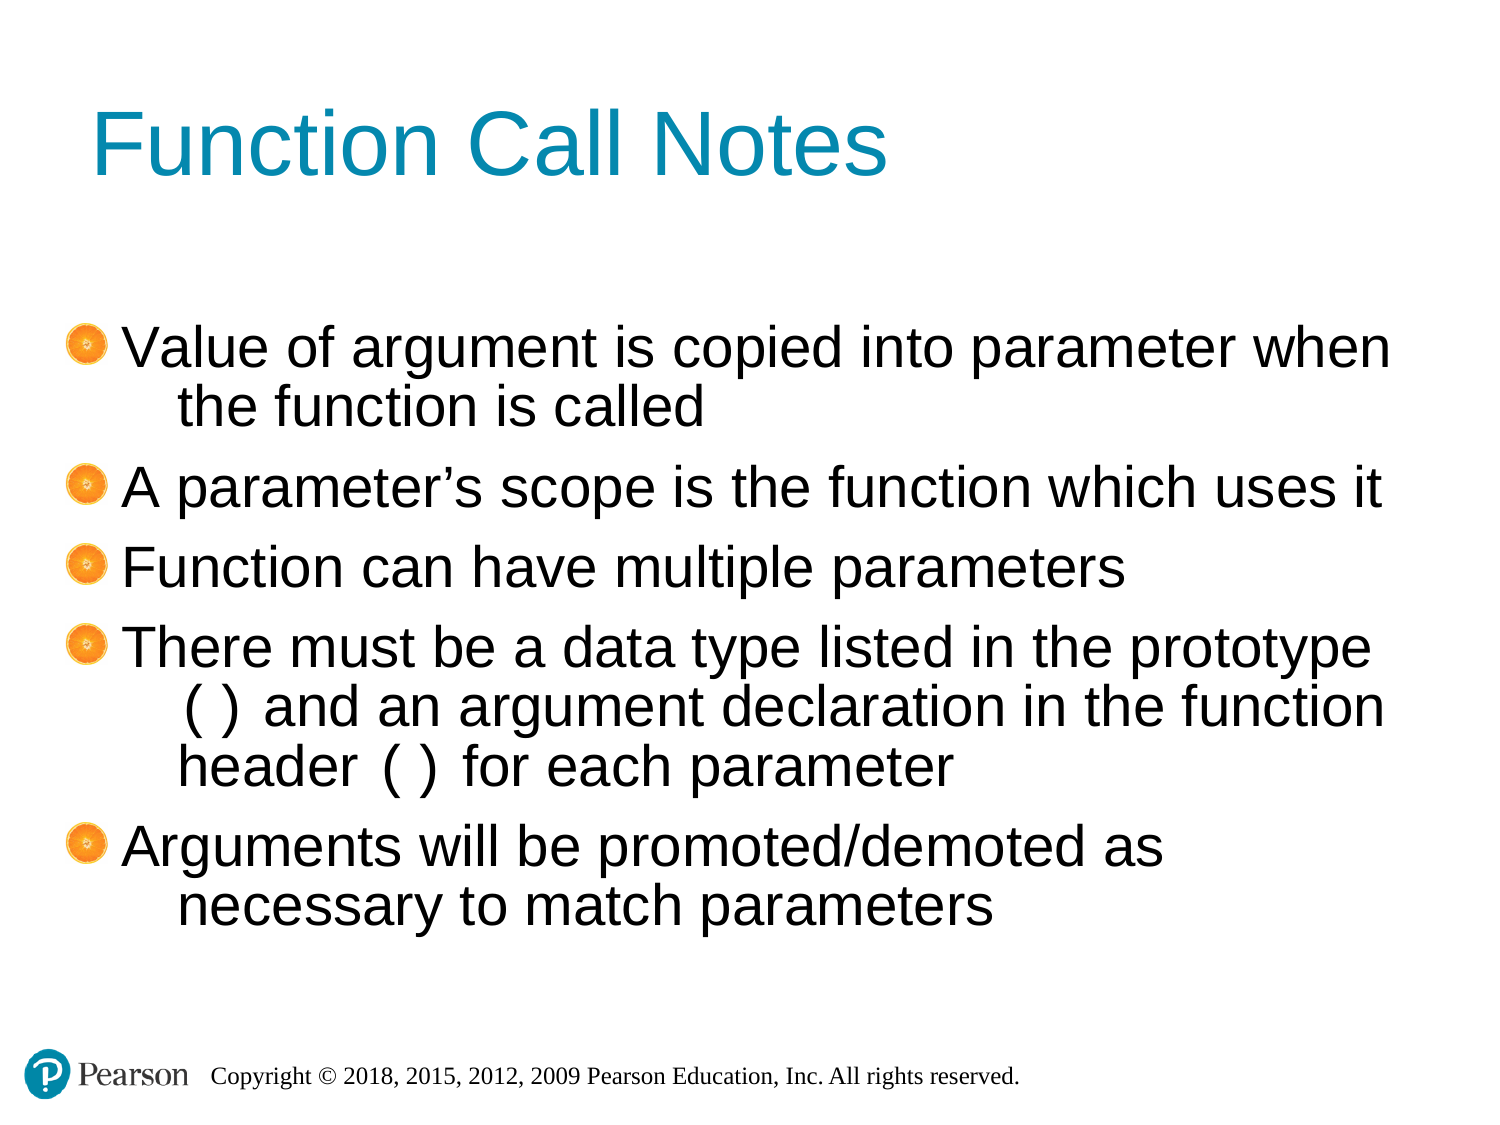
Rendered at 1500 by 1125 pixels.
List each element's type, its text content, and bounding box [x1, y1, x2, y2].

list Value of argument is copied into parameter when the function is called A parameter’s scope is the function which uses it Function can have multiple parameters There must be a data type listed in the prototype () and an argument declaration in the function header () for each parameter Arguments will be promoted/demoted as necessary to match parameters [50, 312, 1451, 1001]
title Function Call Notes [75, 45, 1426, 233]
